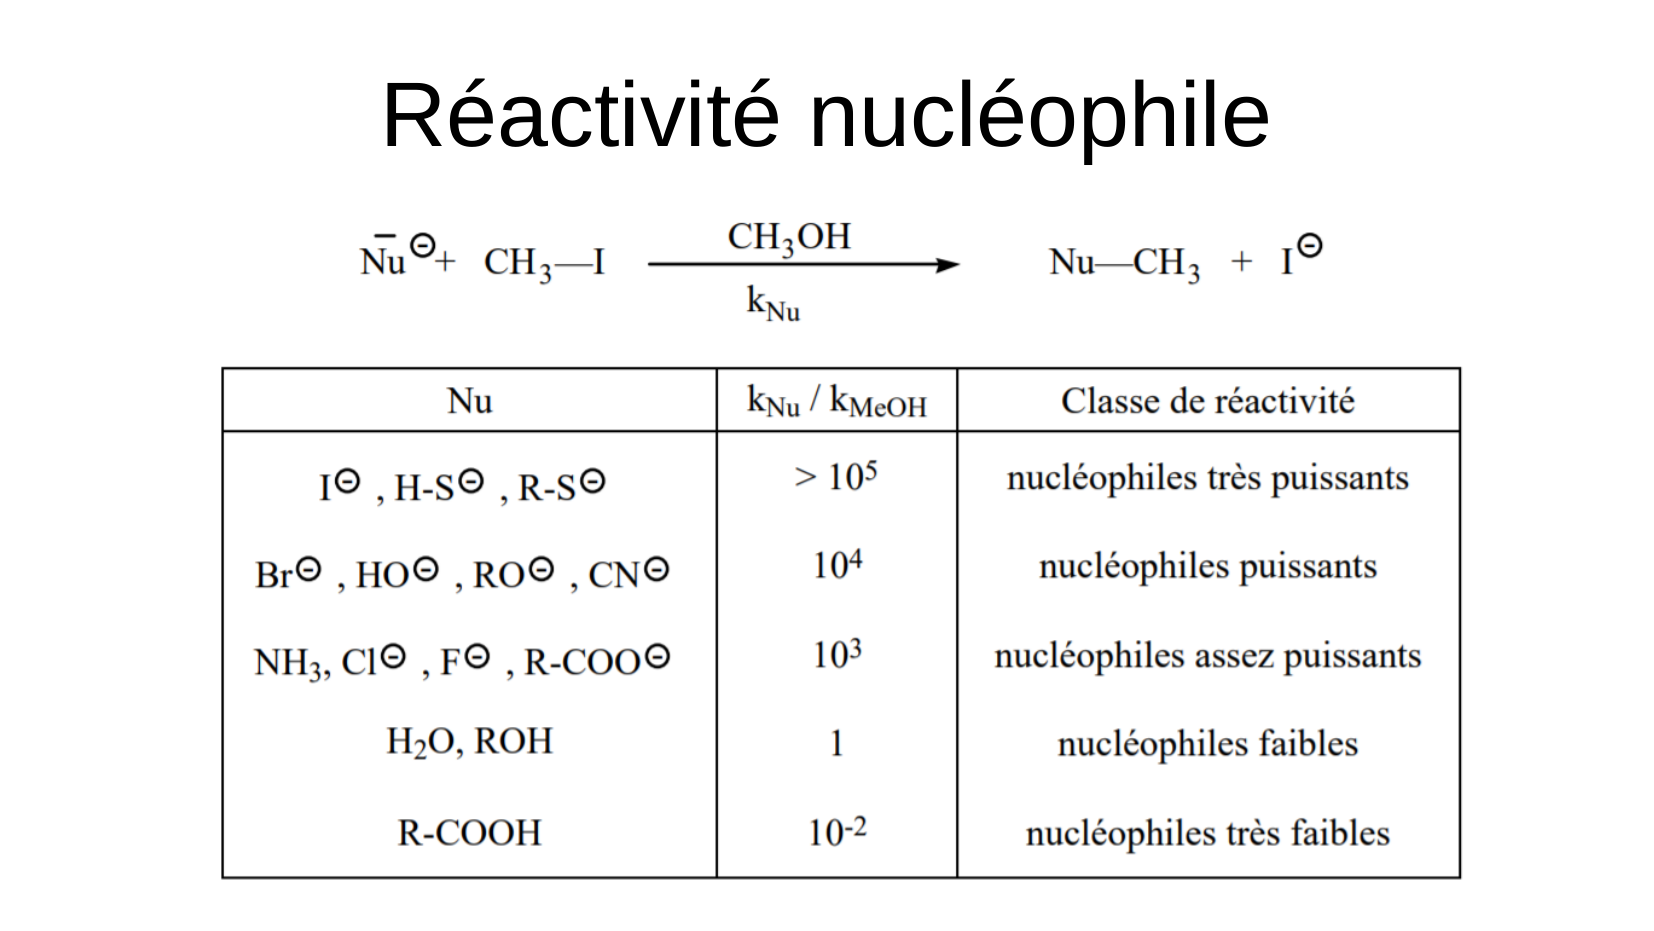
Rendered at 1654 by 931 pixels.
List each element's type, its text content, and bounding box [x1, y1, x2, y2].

title Réactivité nucléophile [82, 37, 1571, 193]
picture [184, 194, 1524, 910]
